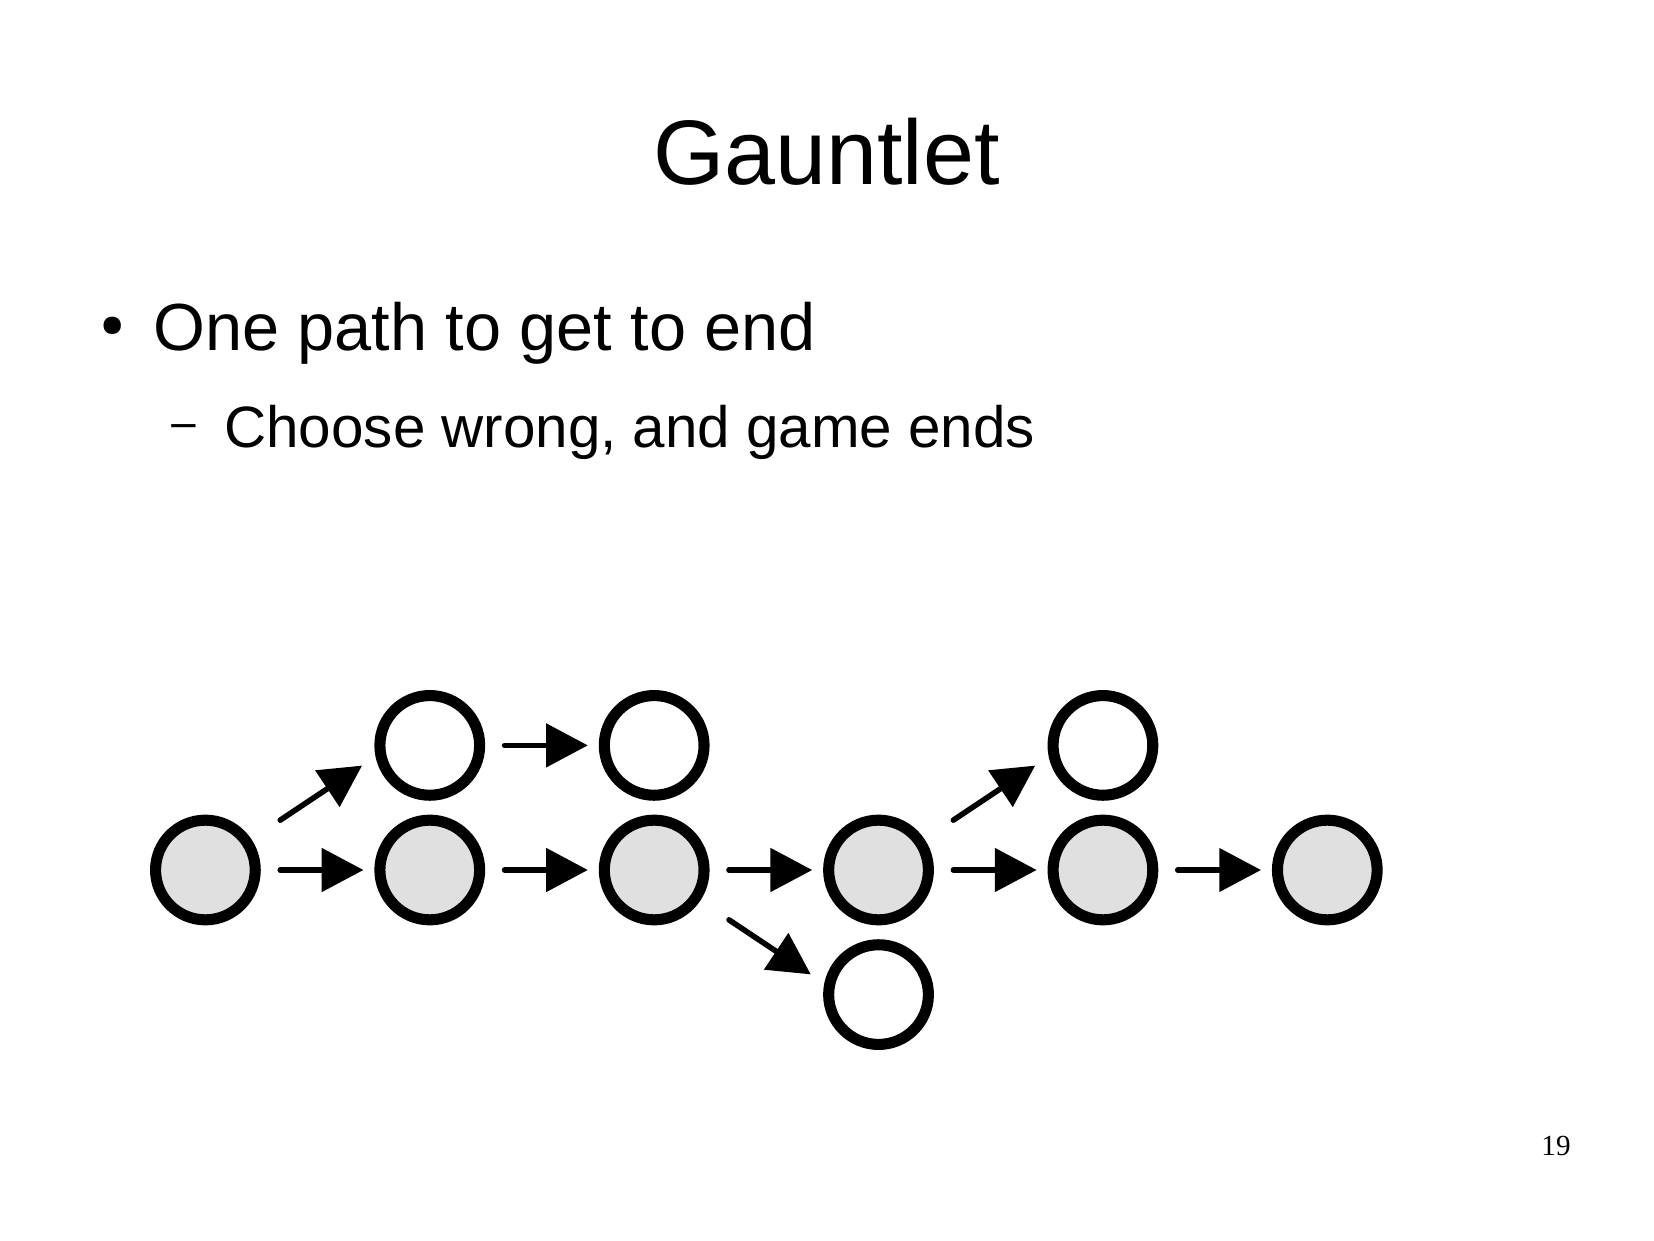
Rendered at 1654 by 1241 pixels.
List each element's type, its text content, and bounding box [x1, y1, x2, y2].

title Gauntlet [82, 49, 1571, 257]
list One path to get to end Choose wrong, and game ends [82, 290, 1571, 1109]
picture [150, 690, 1383, 1051]
